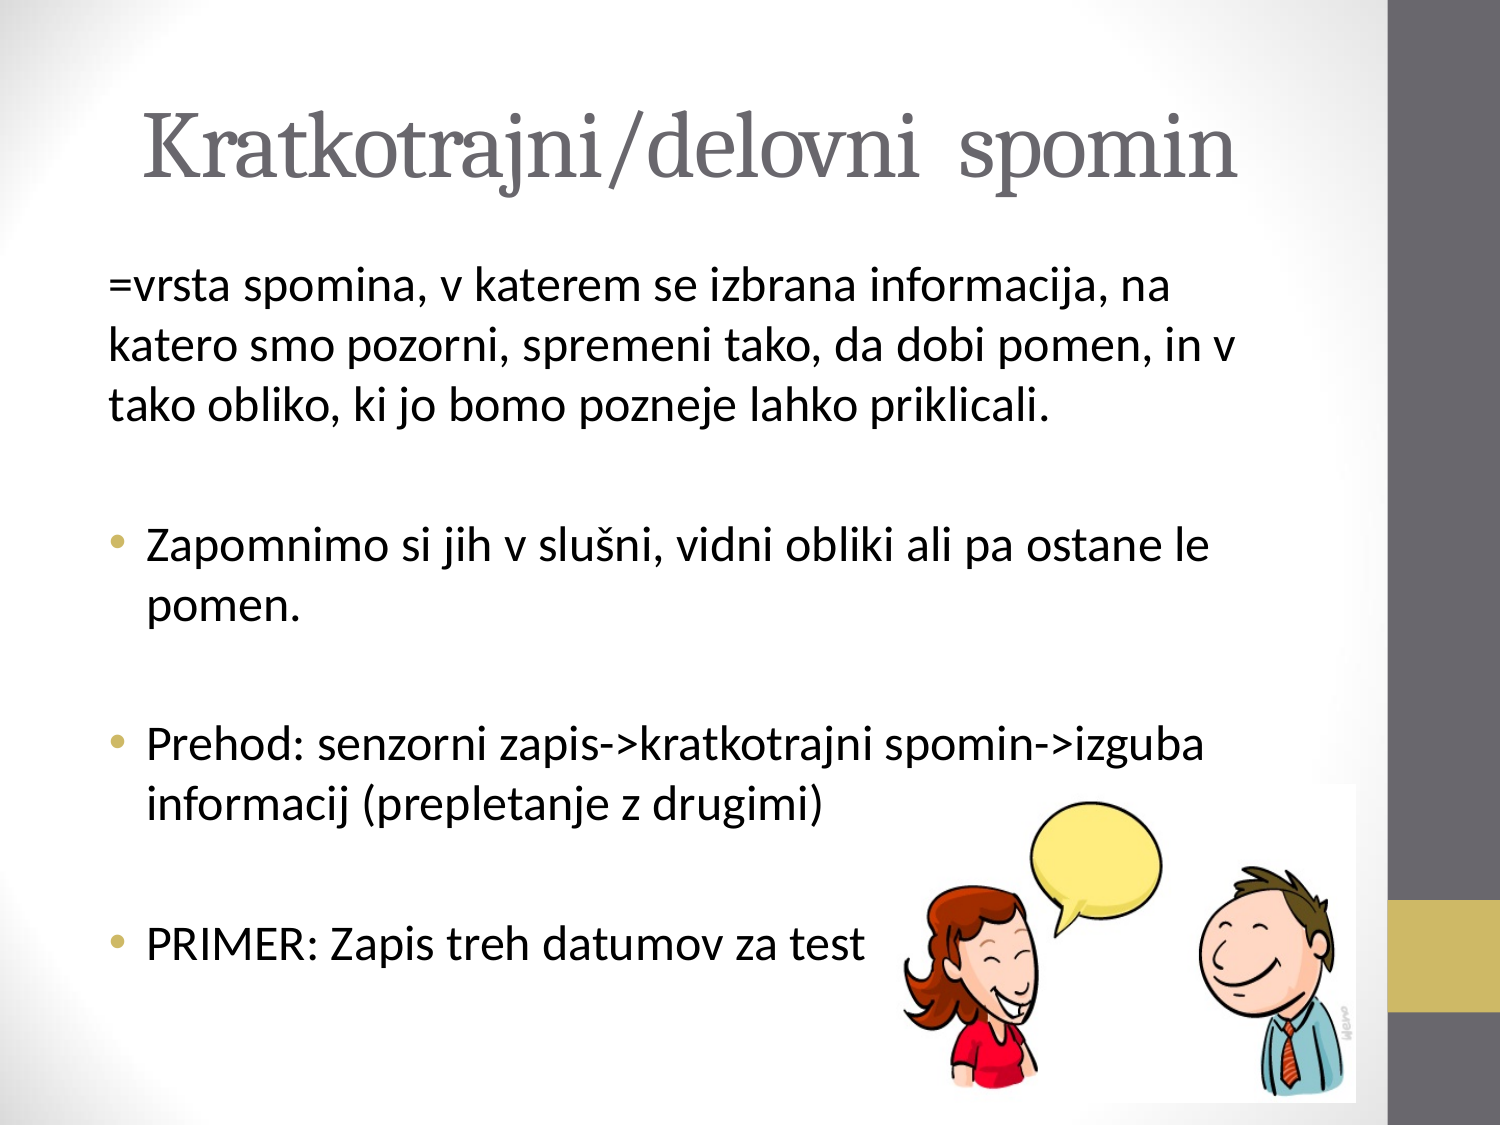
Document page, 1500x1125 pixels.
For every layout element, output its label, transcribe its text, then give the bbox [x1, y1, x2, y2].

picture [0, 0, 1387, 1125]
list =vrsta spomina, v katerem se izbrana informacija, na katero smo pozorni, spremeni tako, da dobi pomen, in v tako obliko, ki jo bomo pozneje lahko priklicali. Zapomnimo si jih v slušni, vidni obliki ali pa ostane le pomen. Prehod: senzorni zapis->kratkotrajni spomin->izguba informacij (prepletanje z drugimi) PRIMER: Zapis treh datumov za test [75, 243, 1325, 1050]
title Kratkotrajni/delovni spomin [75, 45, 1325, 233]
